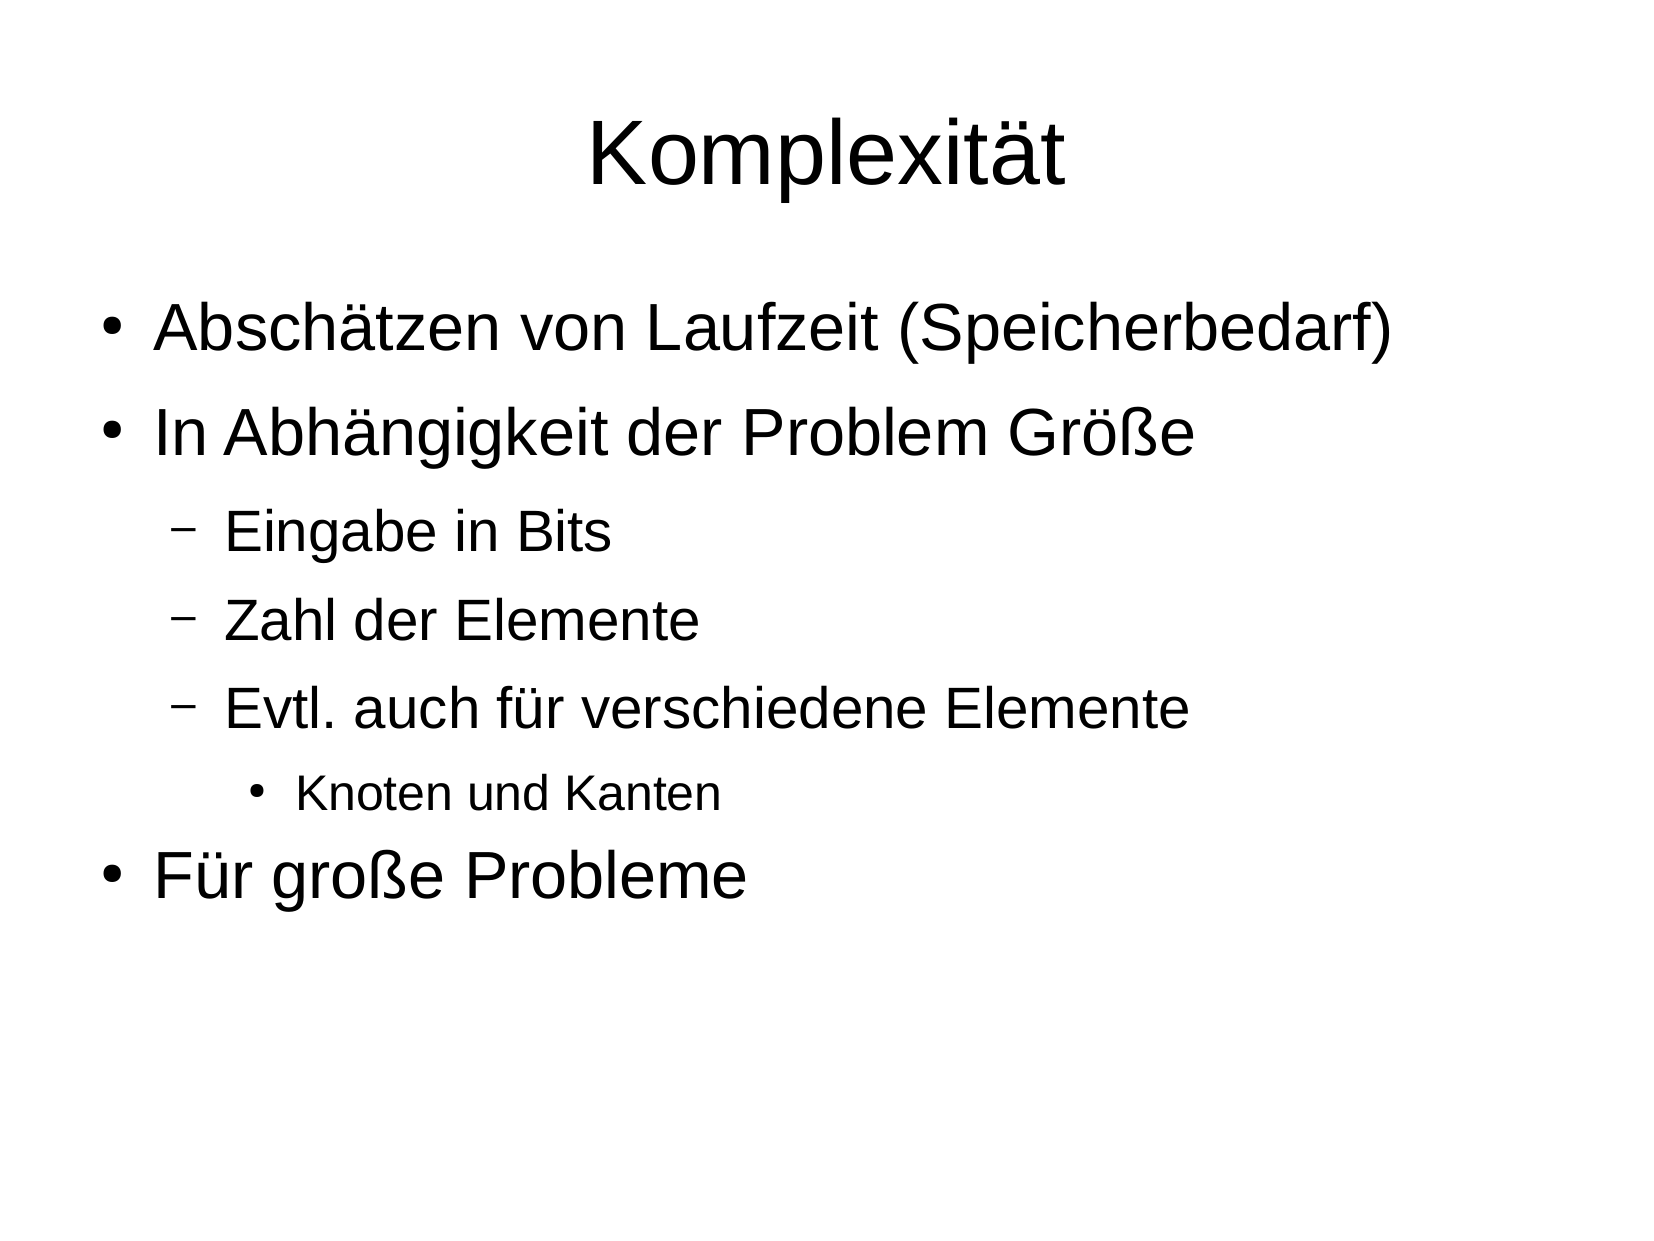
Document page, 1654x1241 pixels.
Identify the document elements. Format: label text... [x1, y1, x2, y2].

list Abschätzen von Laufzeit (Speicherbedarf) In Abhängigkeit der Problem Größe Eingabe in Bits Zahl der Elemente Evtl. auch für verschiedene Elemente Knoten und Kanten Für große Probleme [82, 290, 1571, 1010]
title Komplexität [82, 49, 1571, 257]
